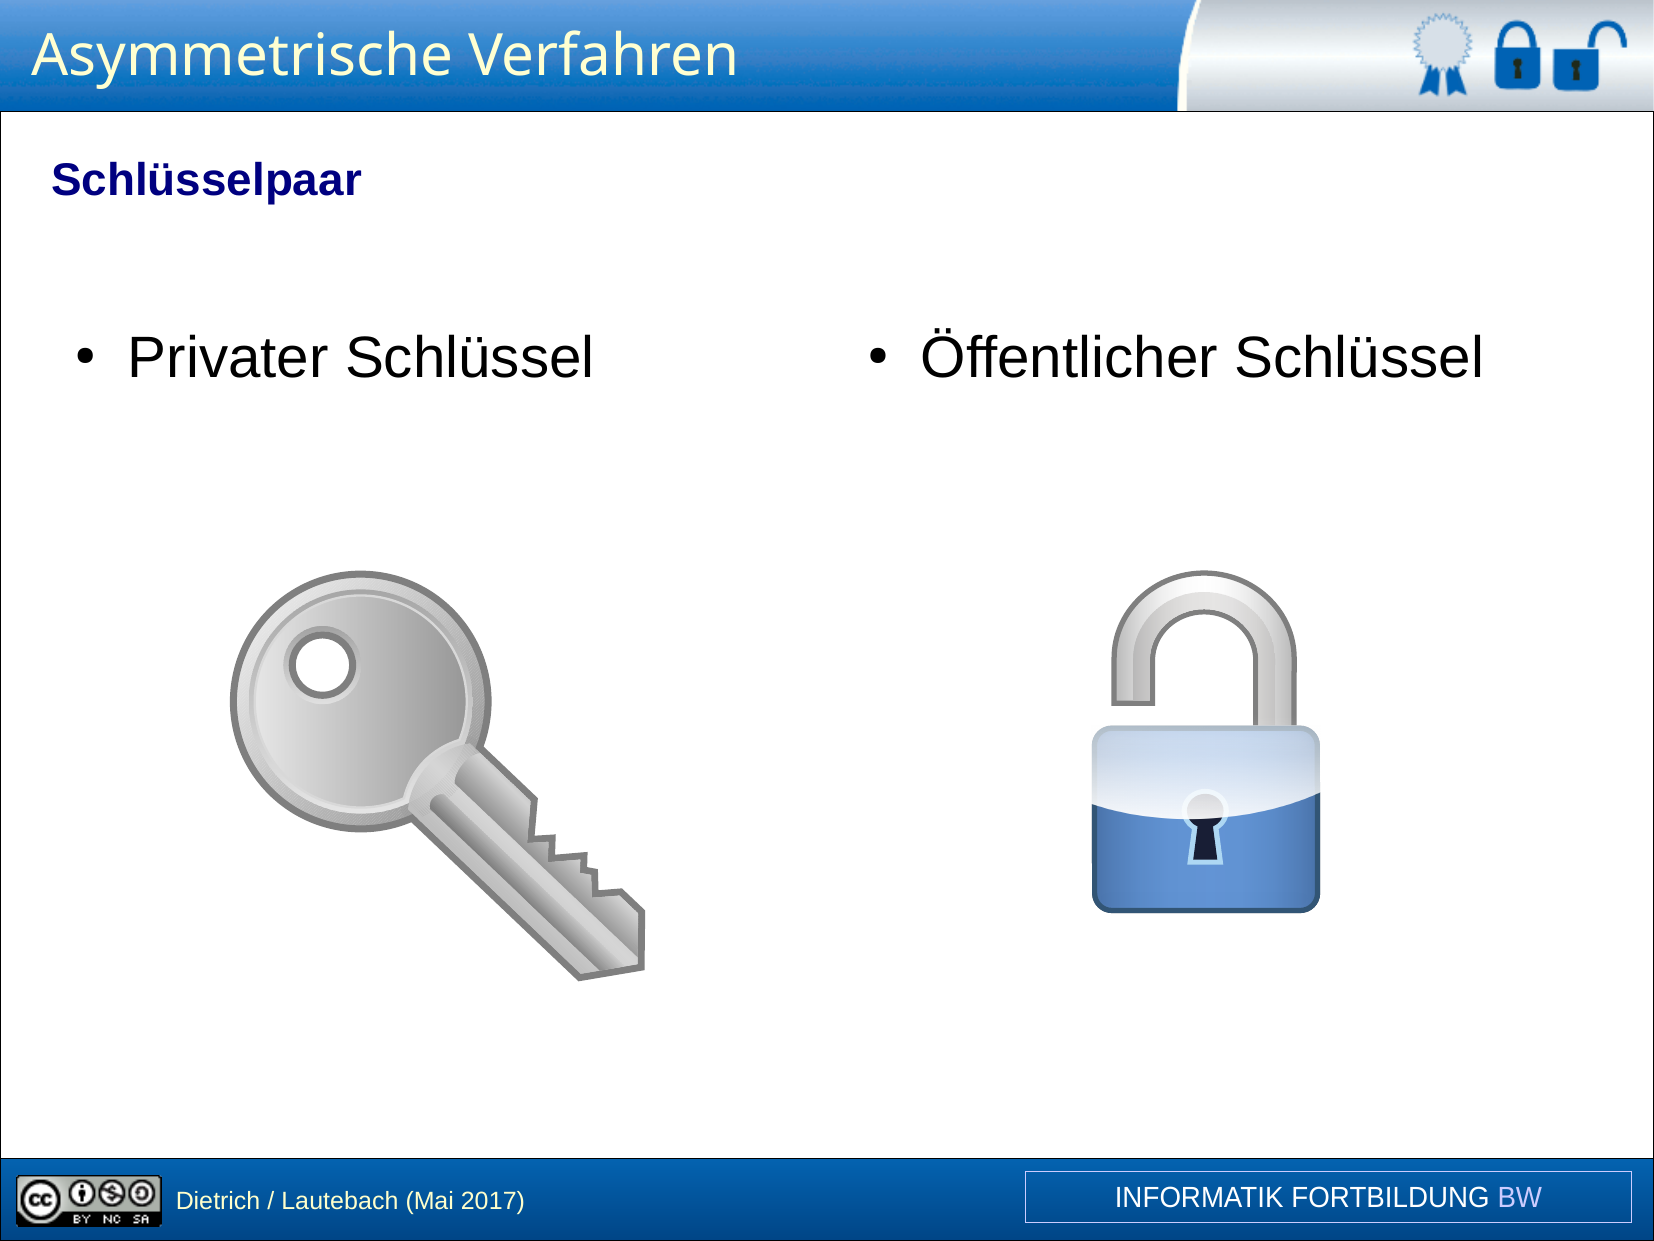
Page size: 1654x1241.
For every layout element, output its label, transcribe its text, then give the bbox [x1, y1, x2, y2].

list Öffentlicher Schlüssel [850, 325, 1606, 1045]
picture [199, 537, 672, 1011]
picture [969, 570, 1442, 1036]
picture [0, 0, 1654, 111]
picture [16, 1175, 162, 1227]
text_box Schlüsselpaar [36, 146, 1617, 214]
list Privater Schlüssel [57, 325, 813, 1045]
title Asymmetrische Verfahren [31, 14, 1151, 92]
